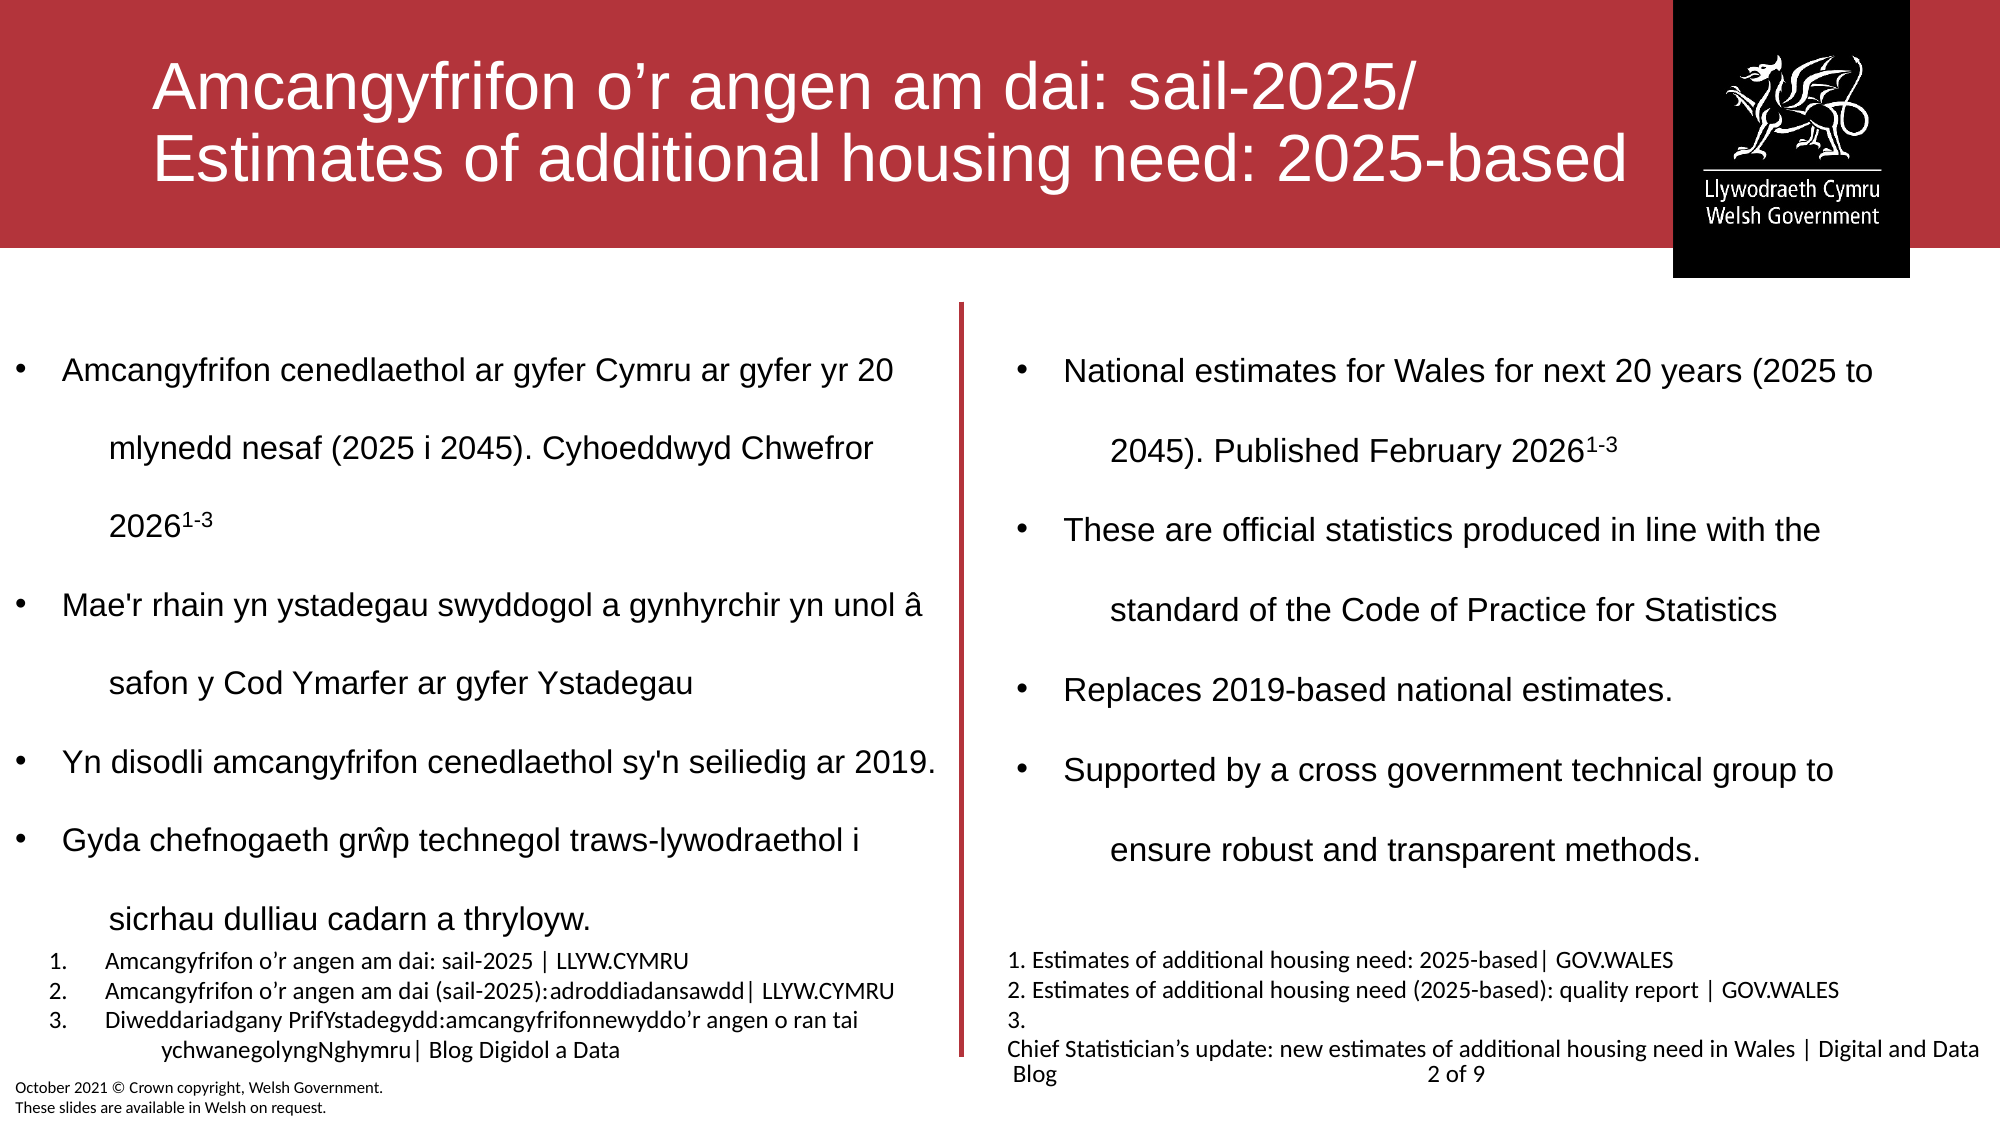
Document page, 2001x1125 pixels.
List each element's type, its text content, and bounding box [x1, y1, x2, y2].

text_box 2 of 9 [1412, 1072, 1863, 1103]
text_box National estimates for Wales for next 20 years (2025 to 2045). Published February 20261-3 These are official statistics produced in line with the standard of the Code of Practice for Statistics Replaces 2019-based national estimates. Supported by a cross government technical group to ensure robust and transparent methods. [1001, 302, 1960, 907]
text_box October 2021 © Crown copyright, Welsh Government. These slides are available in Welsh on request. [0, 1069, 451, 1125]
text_box Amcangyfrifon o’r angen am dai: sail-2025 | LLYW.CYMRU Amcangyfrifon o’r angen am dai (sail-2025): adroddiad ansawdd | LLYW.CYMRU Diweddariad gan y Prif Ystadegydd: amcangyfrifon newydd o’r angen o ran tai ychwanegol yng Nghymru | Blog Digidol a Data [33, 936, 993, 1073]
text_box 1. Estimates of additional housing need: 2025-based| GOV.WALES 2. Estimates of additional housing need (2025-based): quality report | GOV.WALES 3. Chief Statistician’s update: new estimates of additional housing need in Wales | Digital and Data Blog [992, 935, 2000, 1072]
title Amcangyfrifon o’r angen am dai: sail-2025/ Estimates of additional housing need: 2025-based [137, 15, 1655, 233]
text_box Amcangyfrifon cenedlaethol ar gyfer Cymru ar gyfer yr 20 mlynedd nesaf (2025 i 2045). Cyhoeddwyd Chwefror 20261-3 Mae'r rhain yn ystadegau swyddogol a gynhyrchir yn unol â safon y Cod Ymarfer ar gyfer Ystadegau Yn disodli amcangyfrifon cenedlaethol sy'n seiliedig ar 2019. Gyda chefnogaeth grŵp technegol traws-lywodraethol i sicrhau dulliau cadarn a thryloyw. [0, 302, 959, 907]
